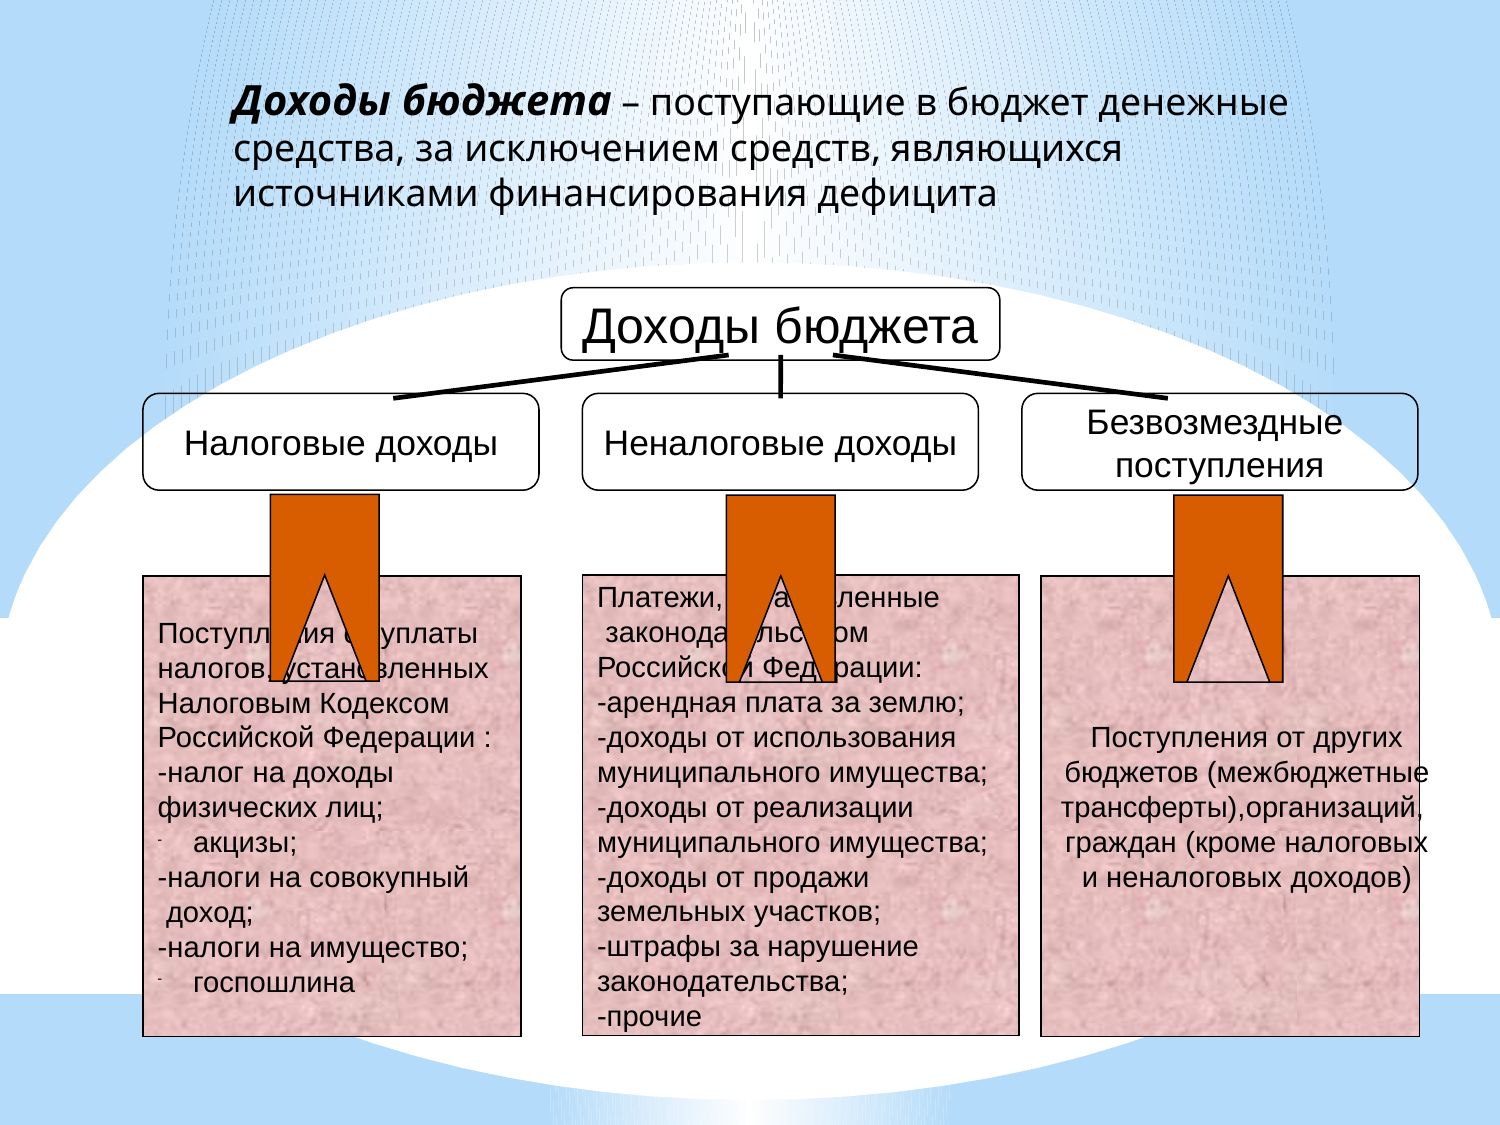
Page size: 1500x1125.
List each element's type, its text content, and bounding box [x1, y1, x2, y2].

text_box Платежи, установленные законодательством Российской Федерации: -арендная плата за землю; -доходы от использования муниципального имущества; -доходы от реализации муниципального имущества; -доходы от продажи земельных участков; -штрафы за нарушение законодательства; -прочие [582, 575, 1020, 1036]
text_box Поступления от уплаты налогов, установленных Налоговым Кодексом Российской Федерации : -налог на доходы физических лиц; акцизы; -налоги на совокупный доход; -налоги на имущество; госпошлина [142, 575, 521, 1037]
text_box Поступления от других бюджетов (межбюджетные трансферты),организаций, граждан (кроме налоговых и неналоговых доходов) [1041, 575, 1420, 1037]
text_box [1173, 495, 1283, 683]
text_box Поступления от других бюджетов (межбюджетные трансферты),организаций, граждан (кроме налоговых и неналоговых доходов) [1188, 578, 1269, 682]
text_box Поступления от уплаты налогов, установленных Налоговым Кодексом Российской Федерации : -налог на доходы физических лиц; акцизы; -налоги на совокупный доход; -налоги на имущество; госпошлина [288, 577, 365, 681]
text_box Налоговые доходы [142, 393, 539, 491]
text_box Доходы бюджета [561, 287, 1000, 361]
text_box [726, 495, 836, 683]
text_box Платежи, установленные законодательством Российской Федерации: -арендная плата за землю; -доходы от использования муниципального имущества; -доходы от реализации муниципального имущества; -доходы от продажи земельных участков; -штрафы за нарушение законодательства; -прочие [740, 578, 821, 682]
text_box Доходы бюджета – поступающие в бюджет денежные средства, за исключением средств, являющихся источниками финансирования дефицита [218, 66, 1343, 254]
text_box Неналоговые доходы [582, 393, 979, 491]
text_box [270, 494, 380, 682]
text_box Безвозмездные поступления [1021, 393, 1418, 491]
